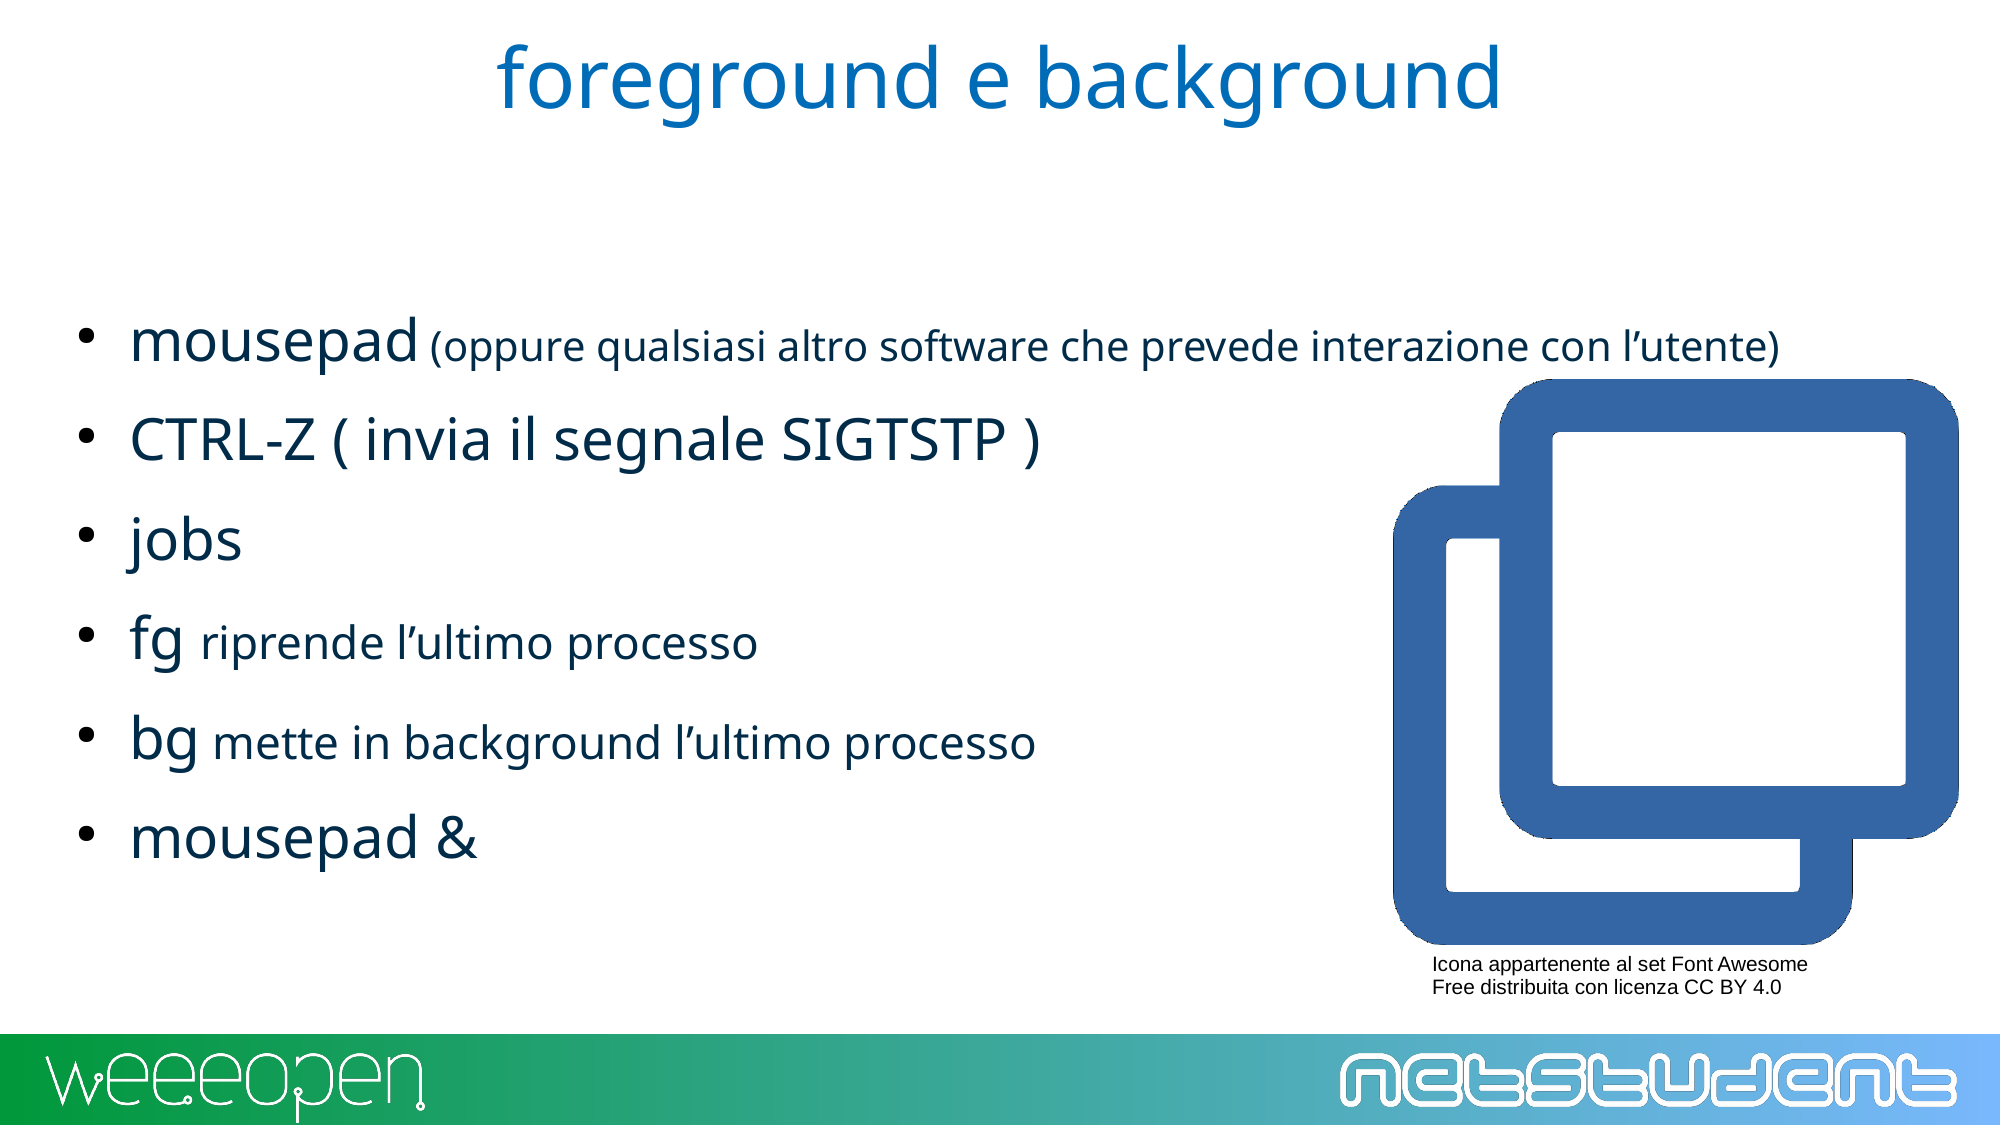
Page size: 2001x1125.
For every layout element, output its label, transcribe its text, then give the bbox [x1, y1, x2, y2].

list mousepad (oppure qualsiasi altro software che prevede interazione con l’utente) CTRL-Z ( invia il segnale SIGTSTP ) jobs fg riprende l’ultimo processo bg mette in background l’ultimo processo mousepad & [43, 295, 1959, 1010]
text_box Icona appartenente al set Font Awesome Free distribuita con licenza CC BY 4.0 [1417, 944, 1831, 1007]
picture [1391, 378, 1959, 945]
picture [1340, 1053, 1957, 1107]
title foreground e background [43, 29, 1959, 247]
picture [45, 1053, 425, 1123]
